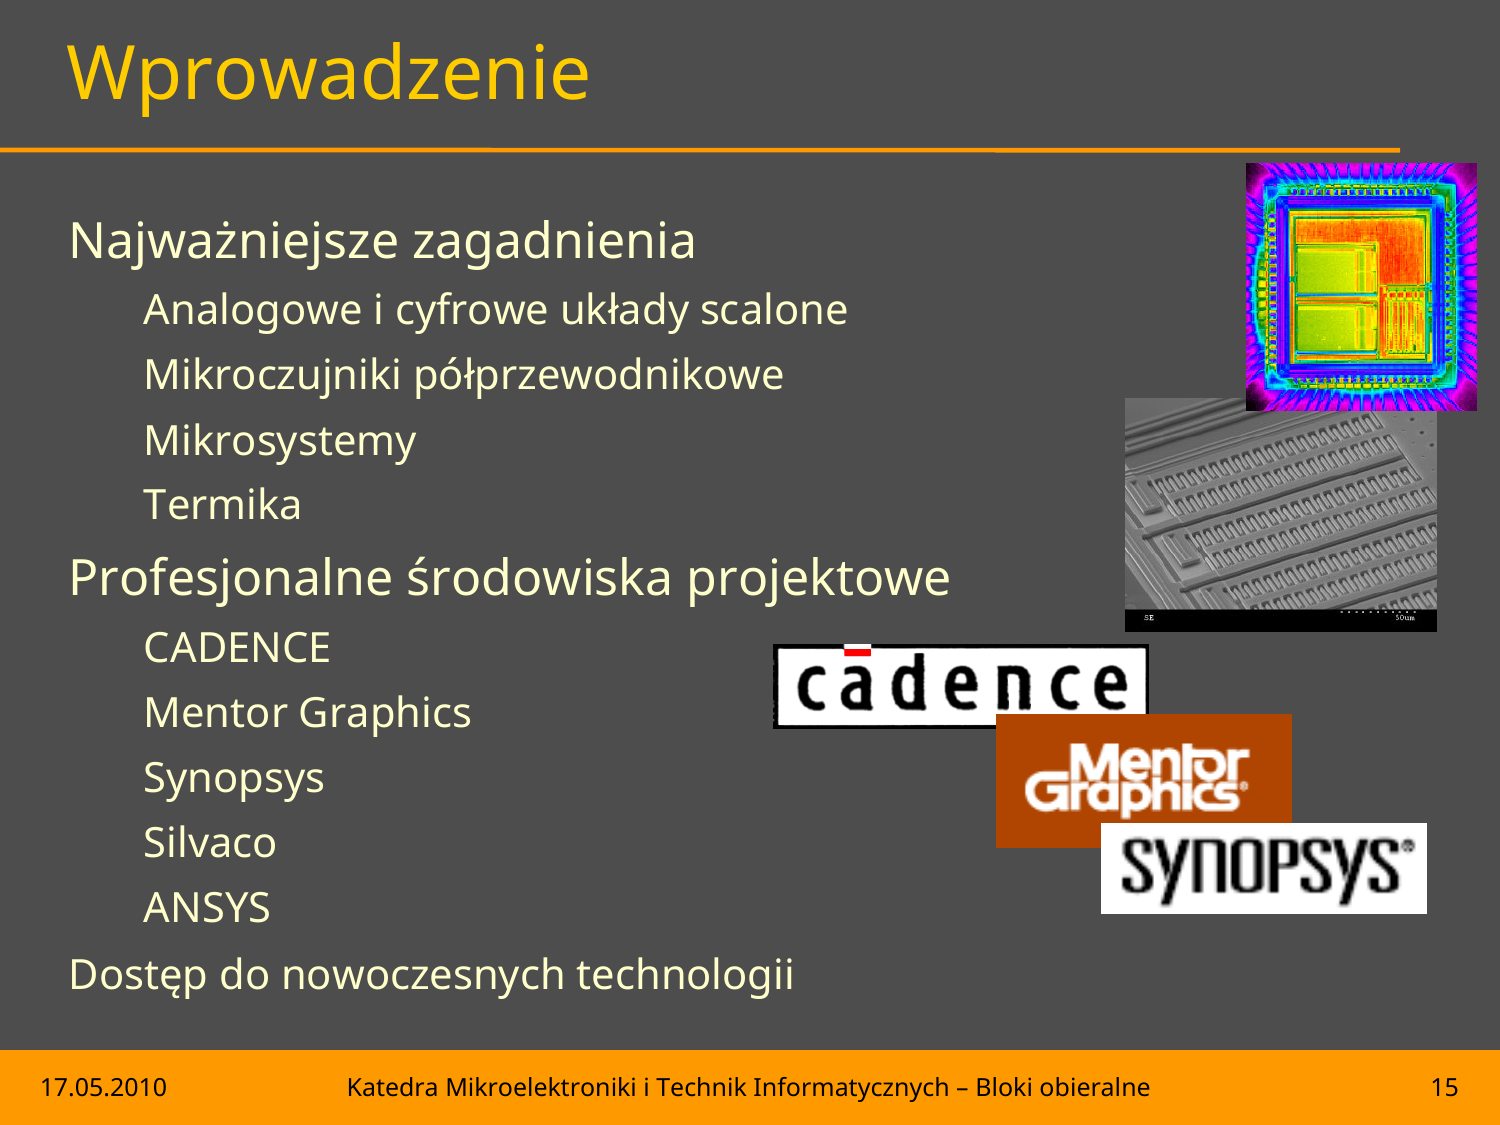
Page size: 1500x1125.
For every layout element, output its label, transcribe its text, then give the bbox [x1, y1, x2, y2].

picture [1246, 163, 1477, 633]
text_box Wprowadzenie [52, 12, 1469, 127]
picture [773, 644, 1427, 915]
text_box Najważniejsze zagadnienia Analogowe i cyfrowe układy scalone Mikroczujniki półprzewodnikowe Mikrosystemy Termika Profesjonalne środowiska projektowe CADENCE Mentor Graphics Synopsys Silvaco ANSYS Dostęp do nowoczesnych technologii [53, 199, 1401, 1025]
